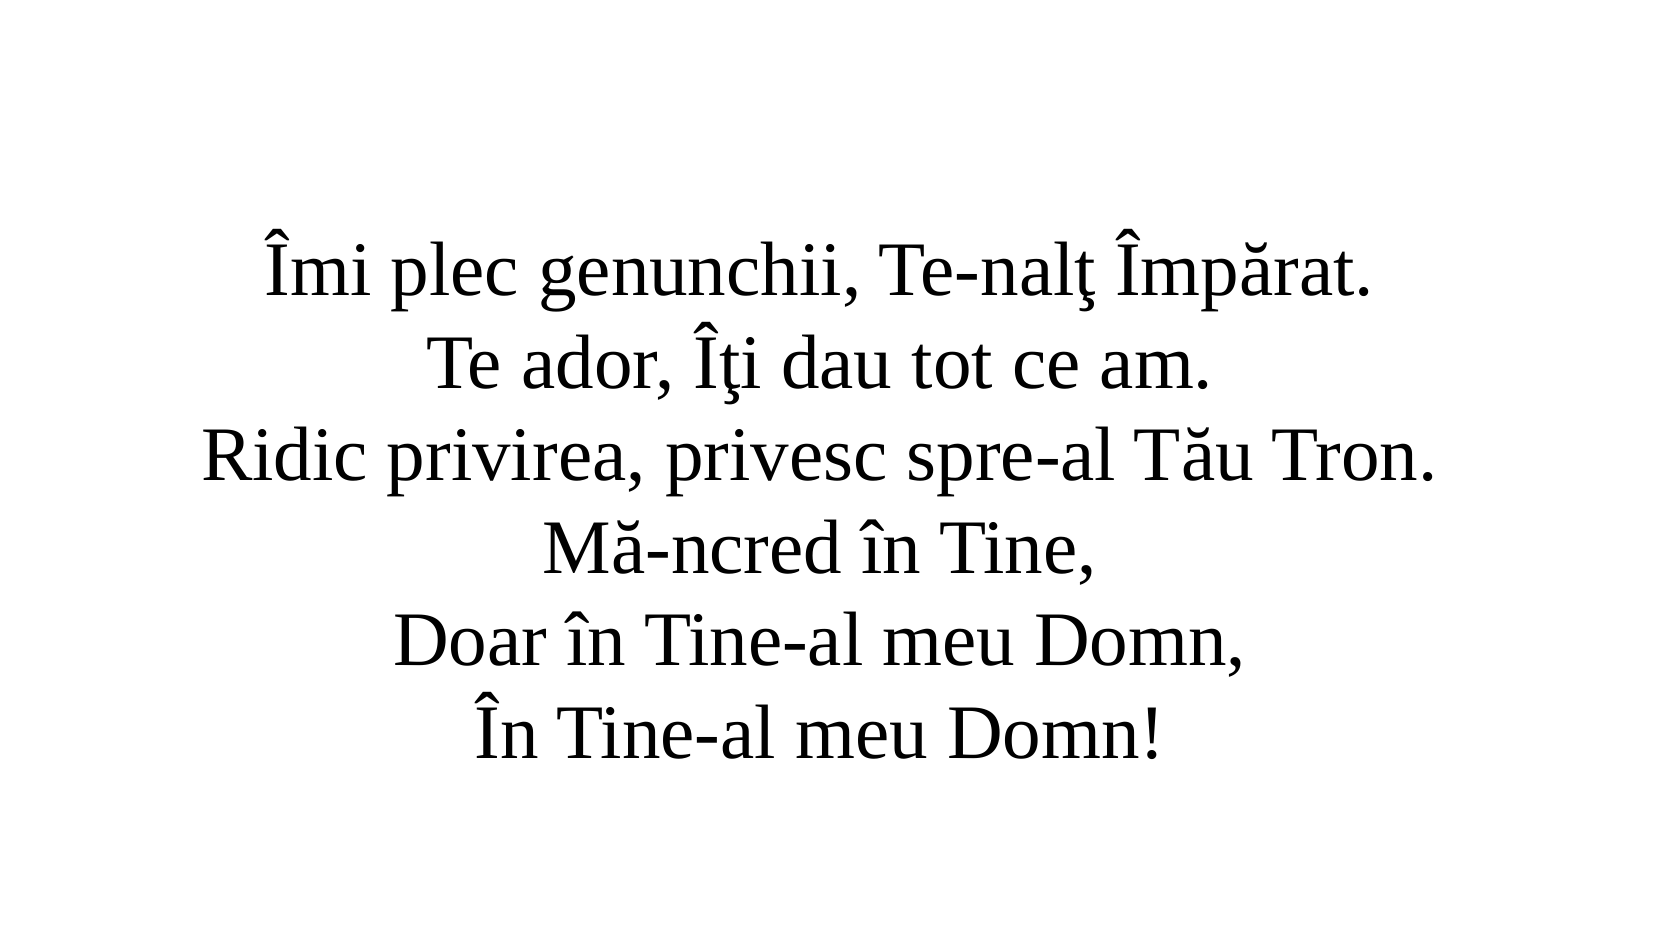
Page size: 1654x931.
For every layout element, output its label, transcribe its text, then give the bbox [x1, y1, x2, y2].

subtitle Îmi plec genunchii, Te-nalţ Împărat. Te ador, Îţi dau tot ce am. Ridic privirea, privesc spre-al Tău Tron. Mă-ncred în Tine, Doar în Tine-al meu Domn, În Tine-al meu Domn! [0, 211, 1647, 710]
